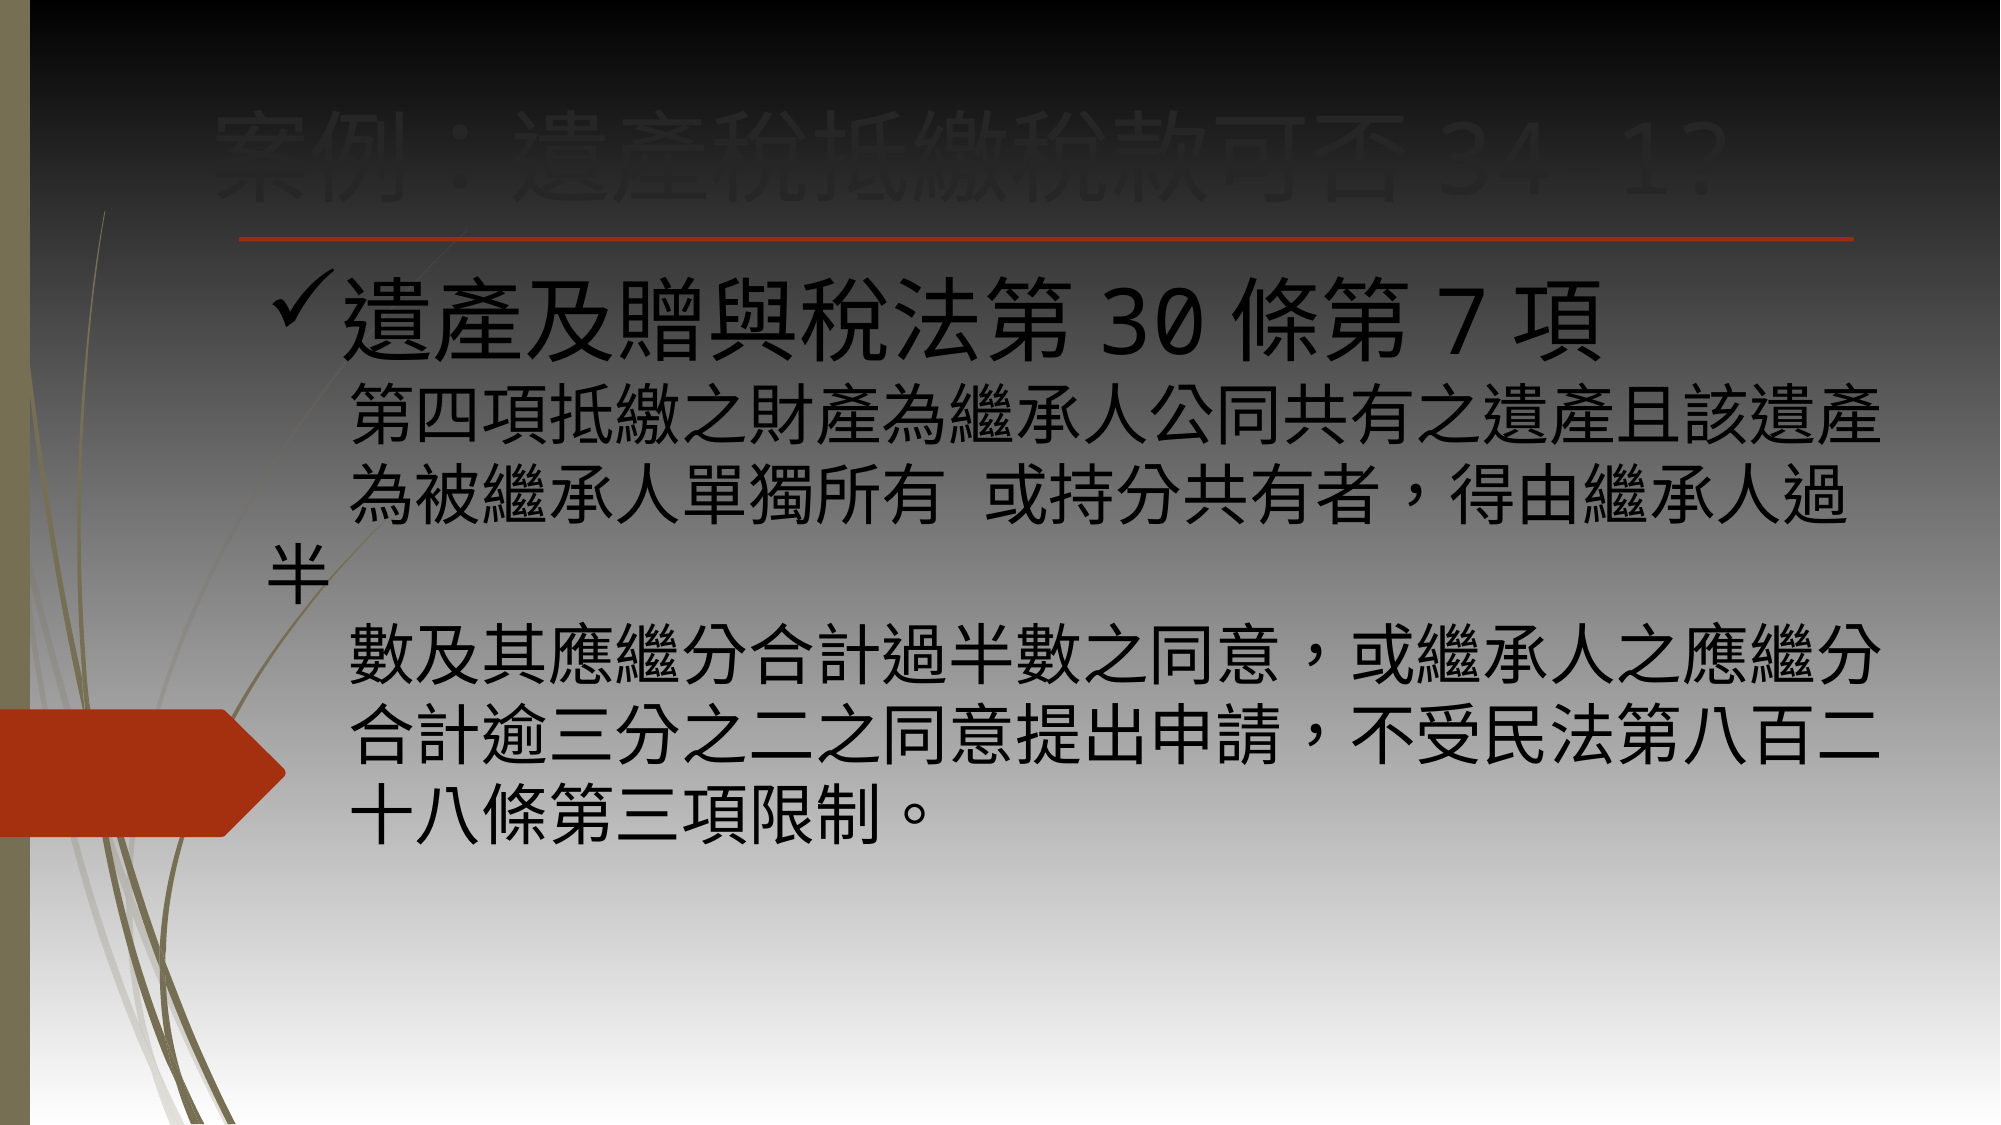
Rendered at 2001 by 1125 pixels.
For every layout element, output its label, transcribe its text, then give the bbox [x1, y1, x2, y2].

text_box 案例：遺產稅抵繳稅款可否34-1? [195, 86, 1880, 250]
text_box 遺產及贈與稅法第30條第7項 第四項抵繳之財產為繼承人公同共有之遺產且該遺產 為被繼承人單獨所有 或持分共有者，得由繼承人過半 數及其應繼分合計過半數之同意，或繼承人之應繼分 合計逾三分之二之同意提出申請，不受民法第八百二 十八條第三項限制。 [250, 255, 1925, 861]
